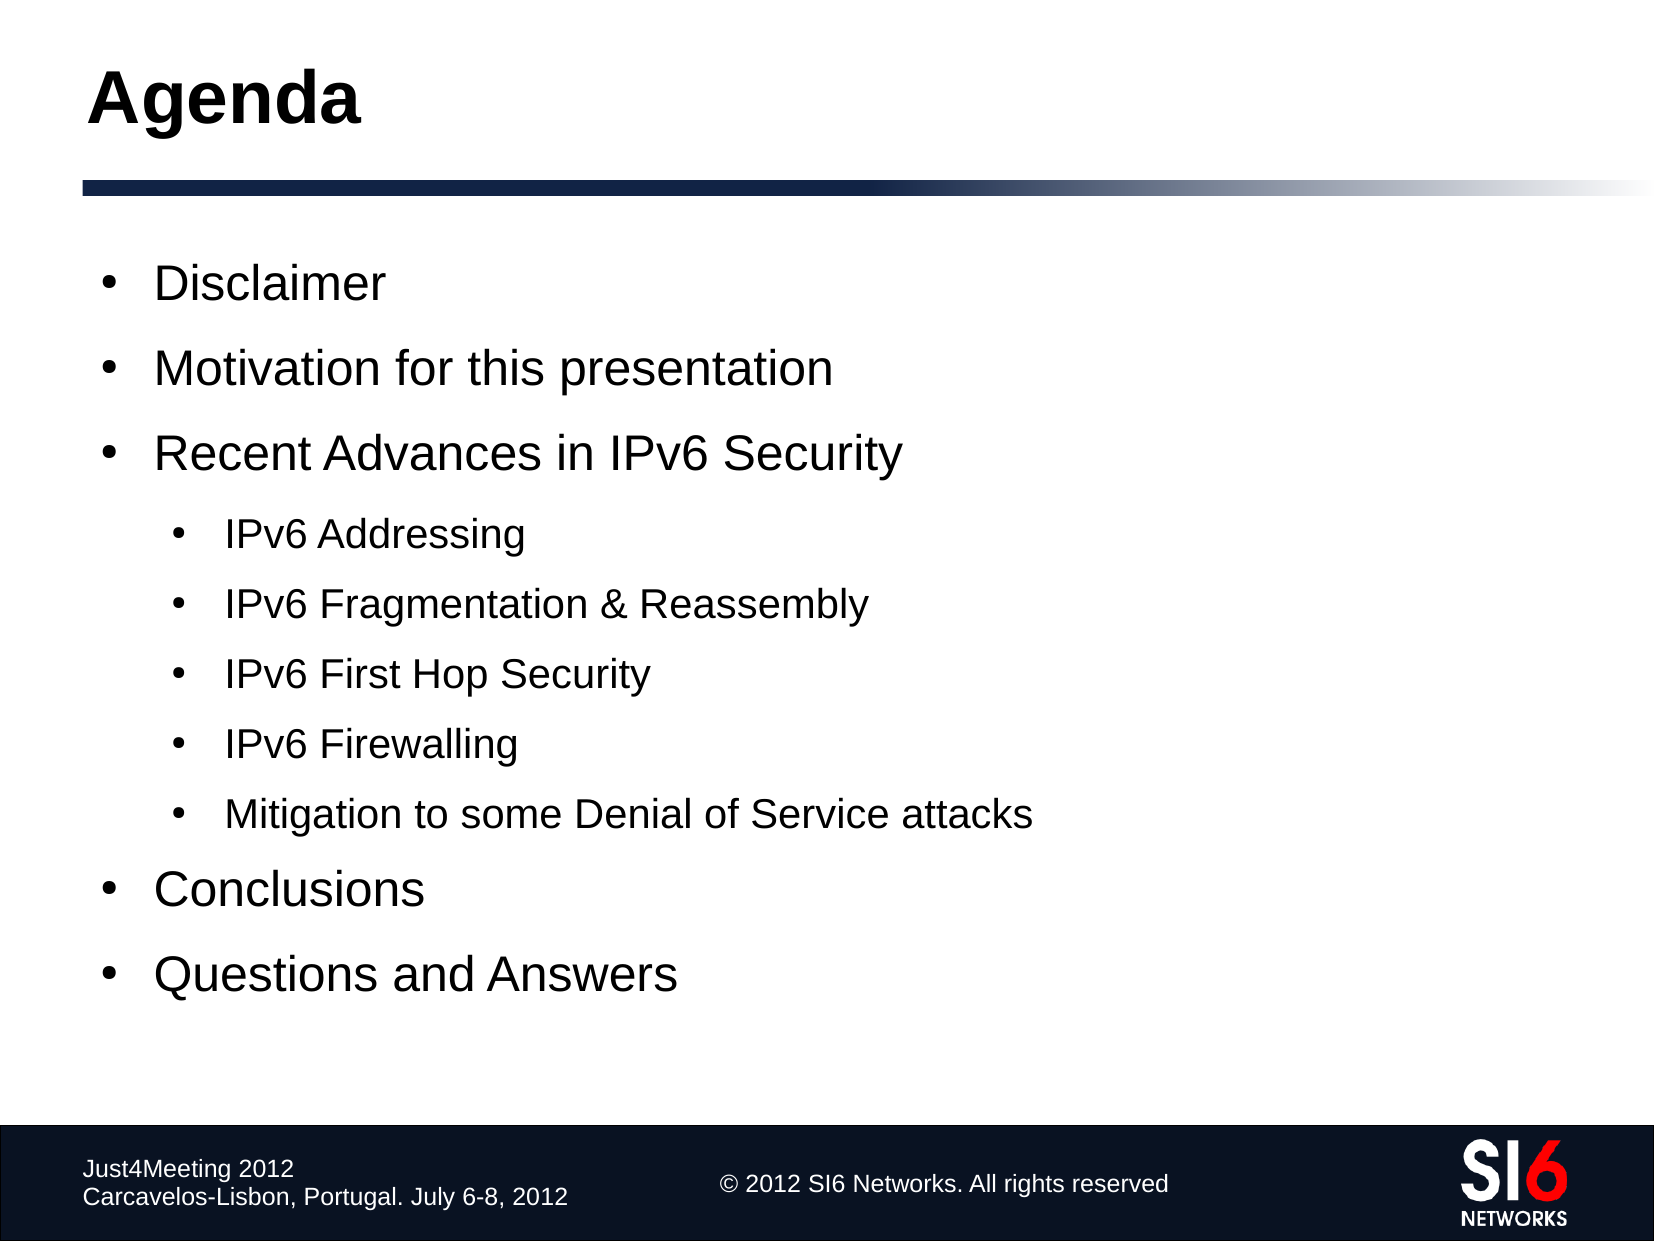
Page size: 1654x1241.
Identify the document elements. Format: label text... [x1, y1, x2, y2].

list Disclaimer Motivation for this presentation Recent Advances in IPv6 Security IPv6 Addressing IPv6 Fragmentation & Reassembly IPv6 First Hop Security IPv6 Firewalling Mitigation to some Denial of Service attacks Conclusions Questions and Answers [82, 255, 1571, 1109]
picture [1461, 1139, 1567, 1226]
title Agenda [86, 30, 1576, 166]
